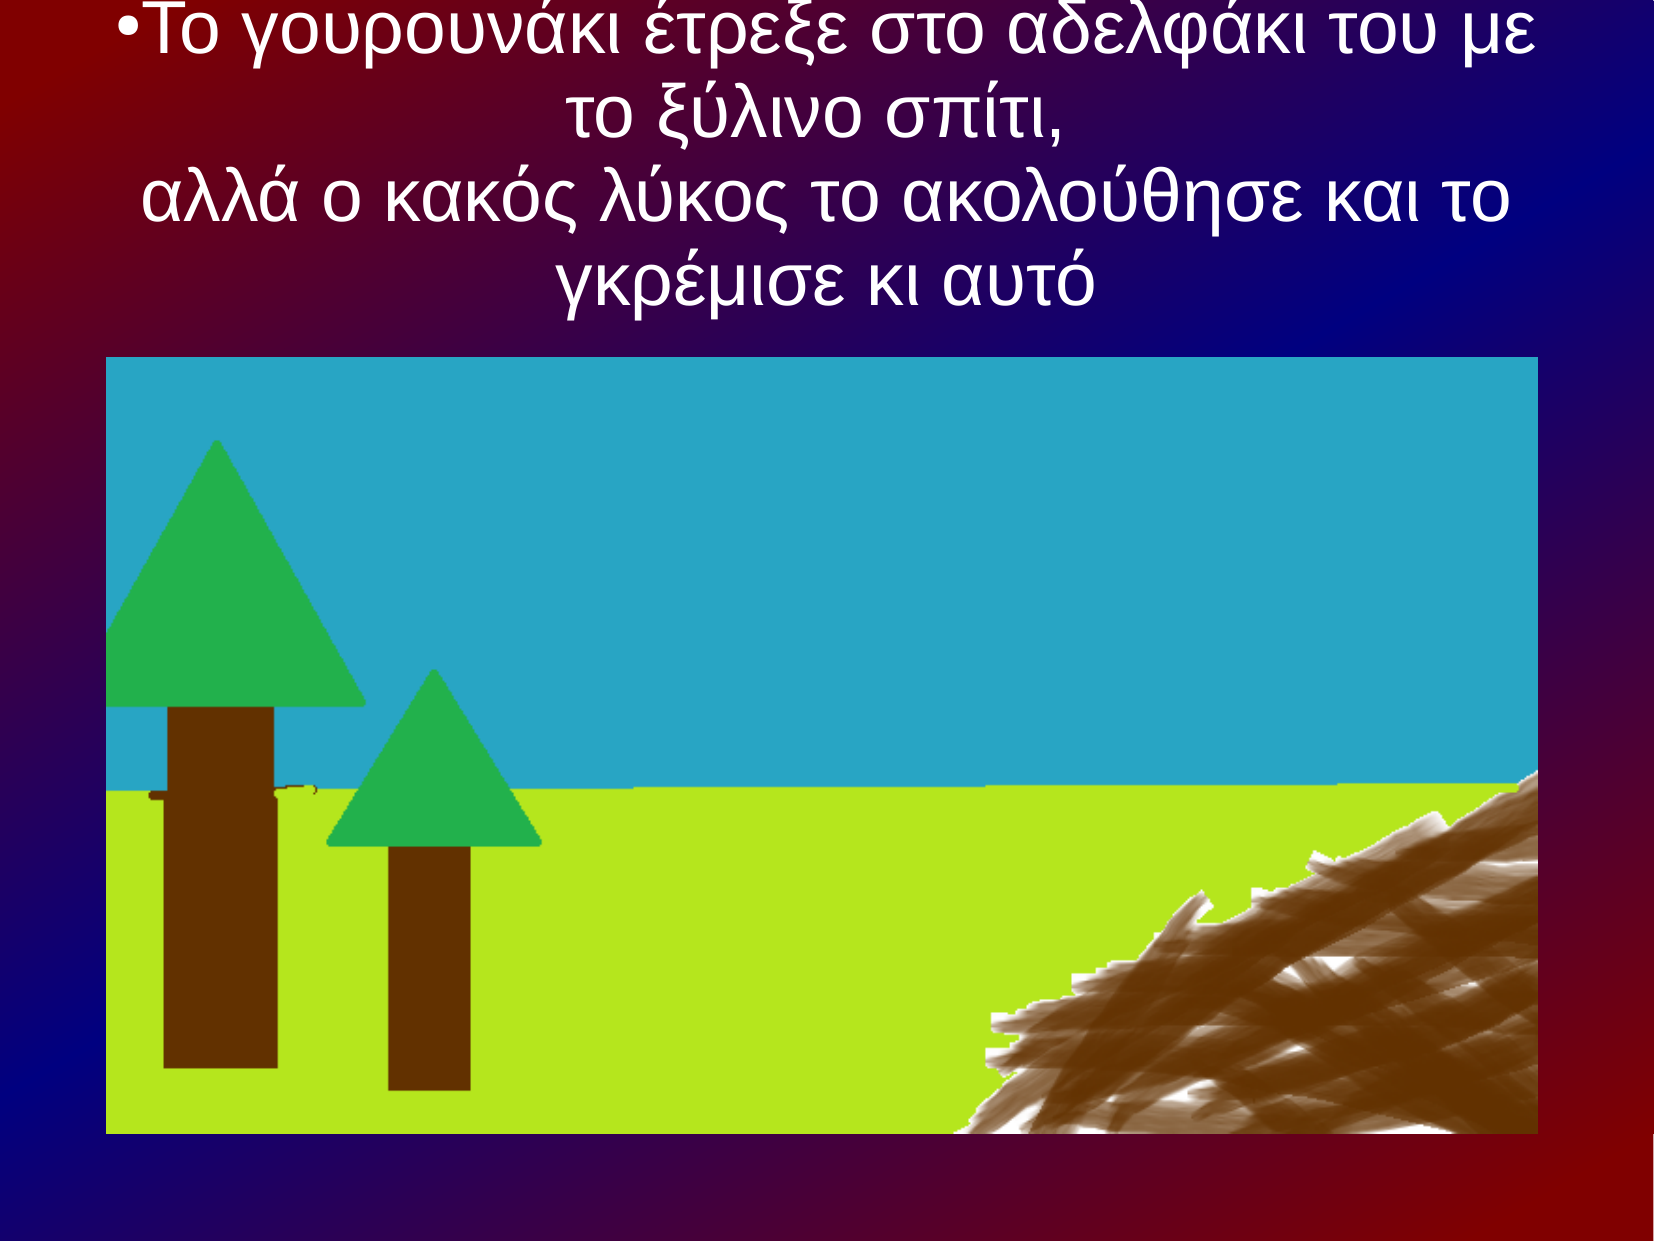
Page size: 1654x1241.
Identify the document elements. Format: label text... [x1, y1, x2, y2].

picture [106, 357, 1538, 1134]
title Το γουρουνάκι έτρεξε στο αδελφάκι του με το ξύλινο σπίτι, αλλά ο κακός λύκος το ακολούθησε και το γκρέμισε κι αυτό [82, 0, 1571, 321]
